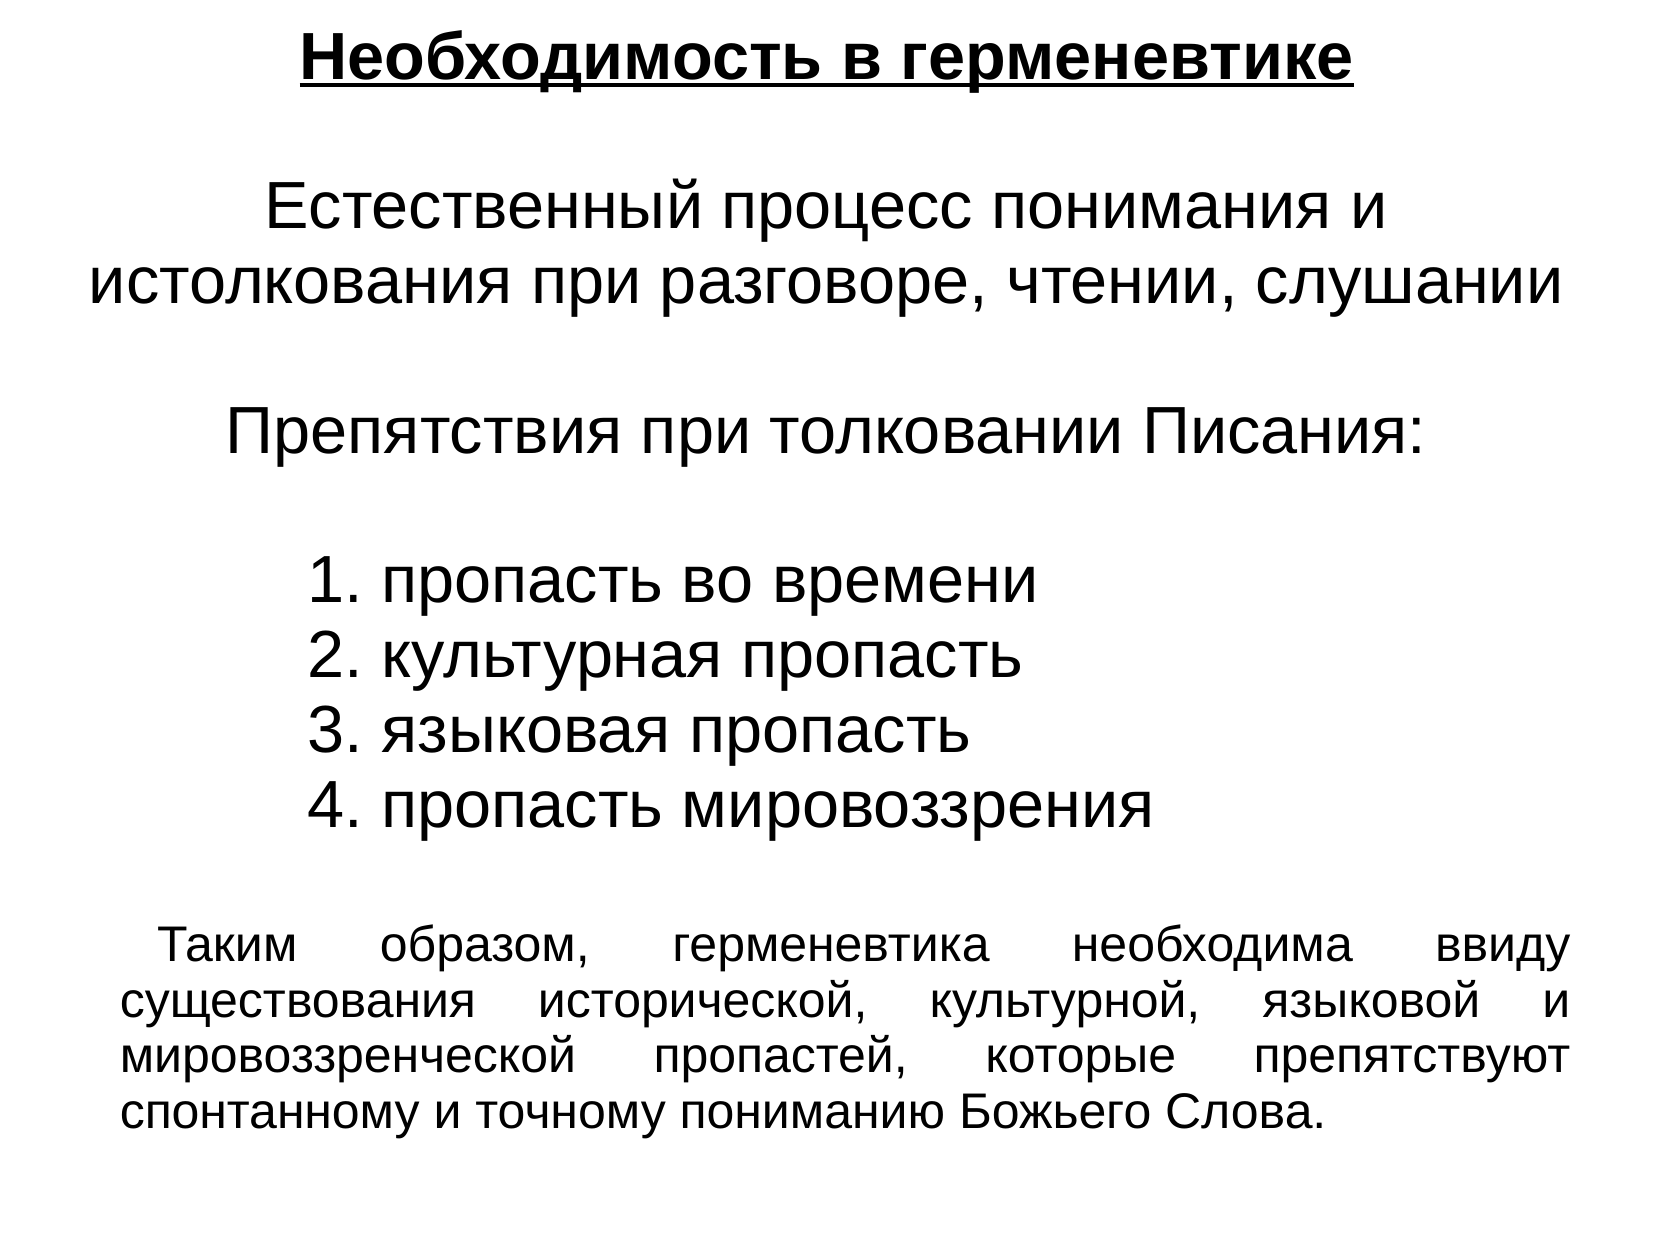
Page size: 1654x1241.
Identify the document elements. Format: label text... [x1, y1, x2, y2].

subtitle Необходимость в герменевтике Естественный процесс понимания и истолкования при разговоре, чтении, слушании Препятствия при толковании Писания: 1. пропасть во времени 2. культурная пропасть 3. языковая пропасть 4. пропасть мировоззрения Таким образом, герменевтика необходима ввиду существования исторической, культурной, языковой и мировоззренческой пропастей, которые препятствуют спонтанному и точному пониманию Божьего Слова. [82, 18, 1571, 1140]
